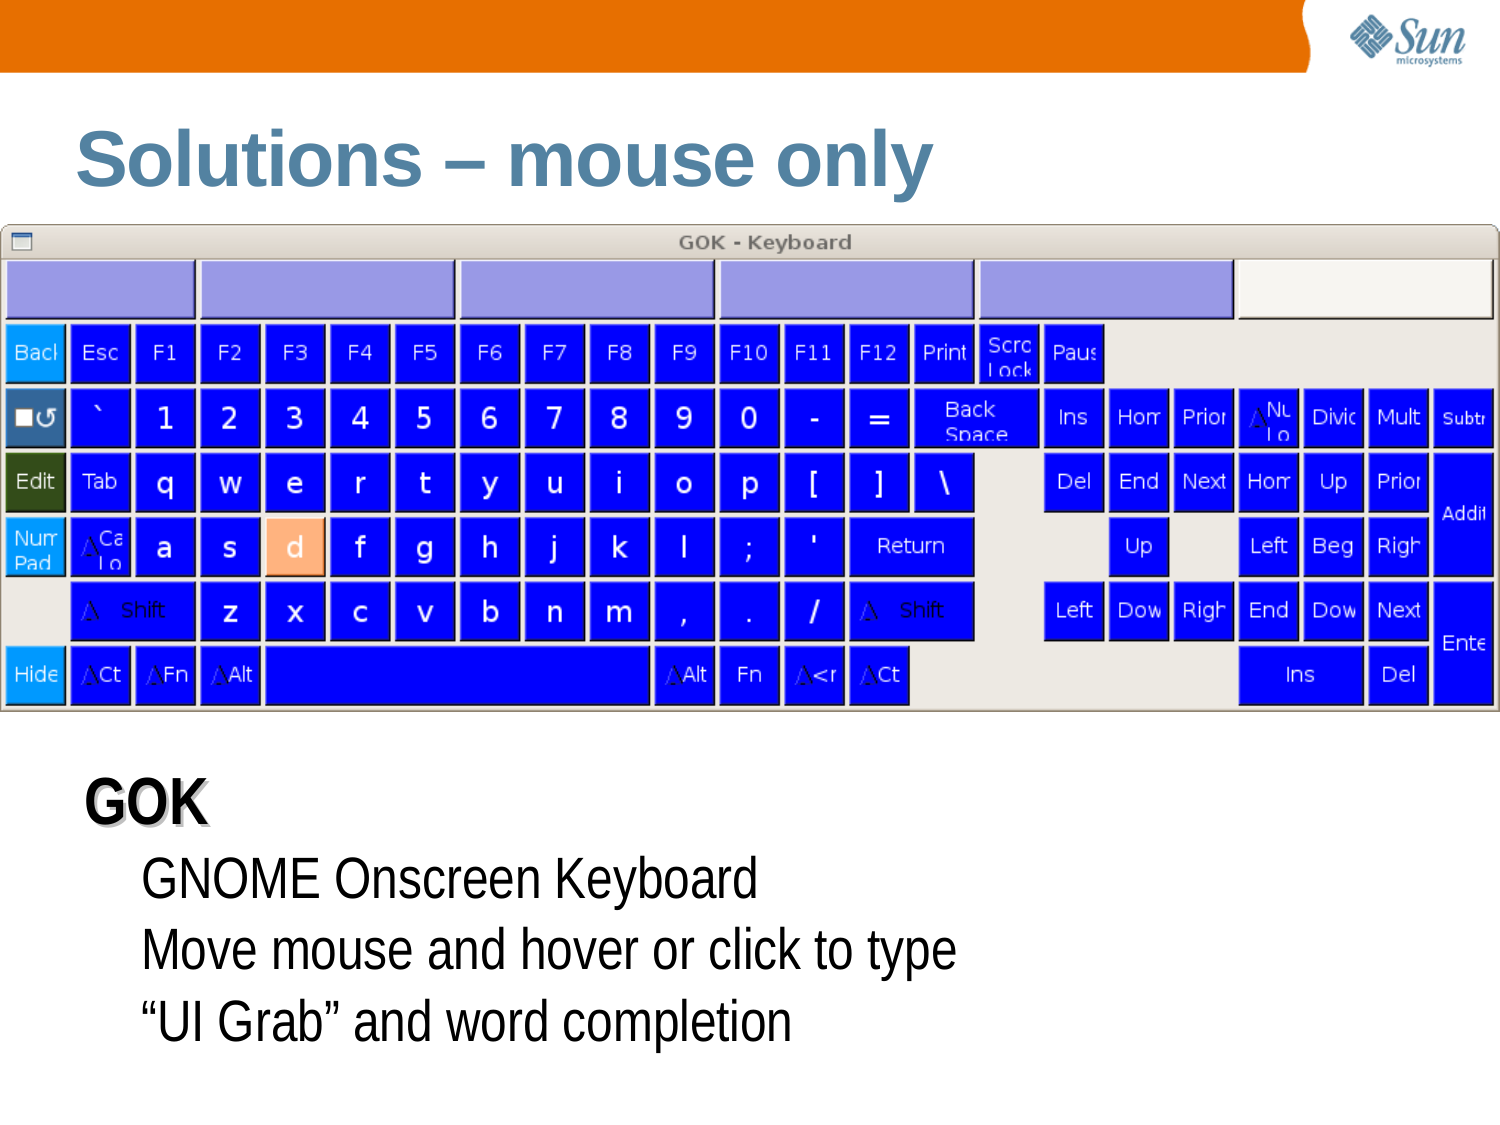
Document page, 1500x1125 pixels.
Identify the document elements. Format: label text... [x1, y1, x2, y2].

picture [0, 0, 1500, 75]
picture [0, 224, 1500, 712]
title Solutions – mouse only [75, 122, 1438, 224]
list GOK GNOME Onscreen Keyboard Move mouse and hover or click to type “UI Grab” and word completion [64, 772, 1402, 1068]
